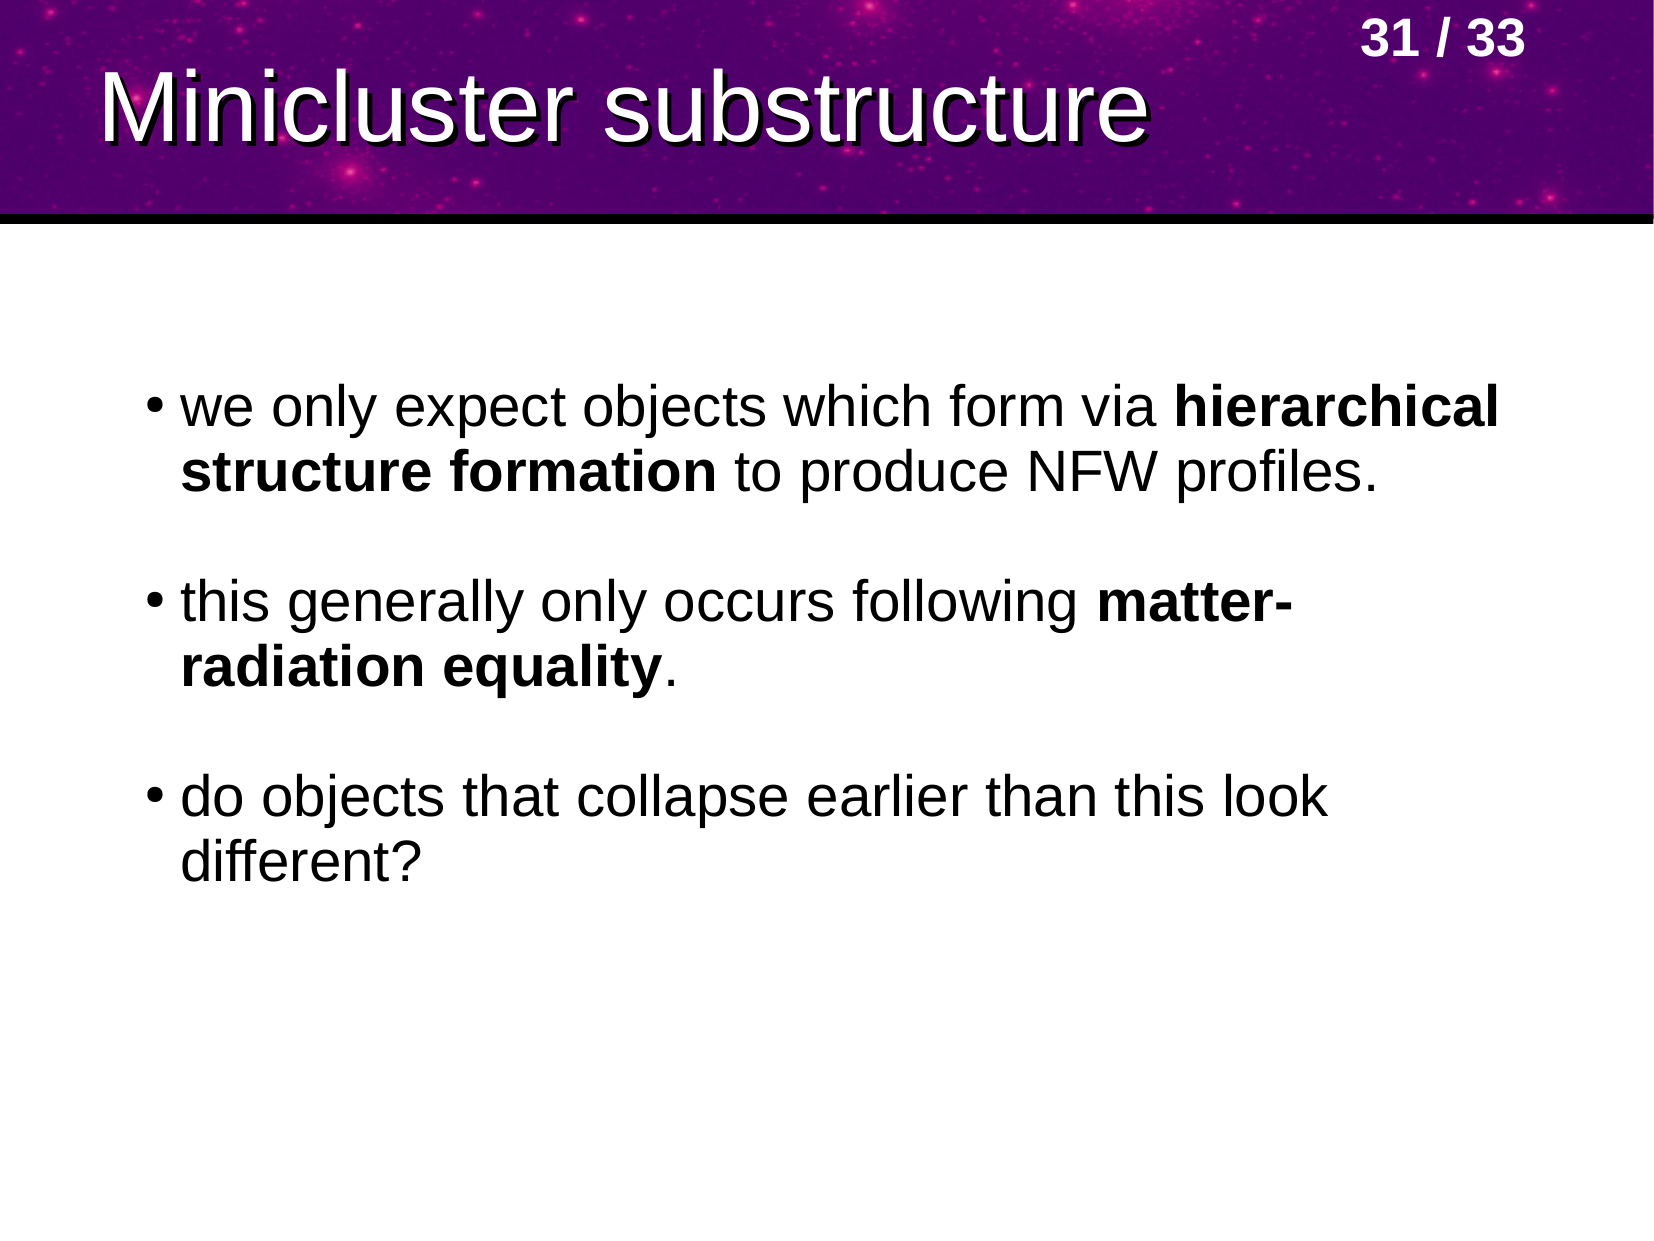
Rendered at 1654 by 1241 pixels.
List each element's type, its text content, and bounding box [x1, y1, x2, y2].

text_box Minicluster substructure [82, 44, 1264, 171]
text_box we only expect objects which form via hierarchical structure formation to produce NFW profiles. this generally only occurs following matter-radiation equality. do objects that collapse earlier than this look different? [129, 366, 1536, 1041]
picture [0, 0, 1654, 214]
text_box <number> / 33 [1345, 0, 1654, 77]
